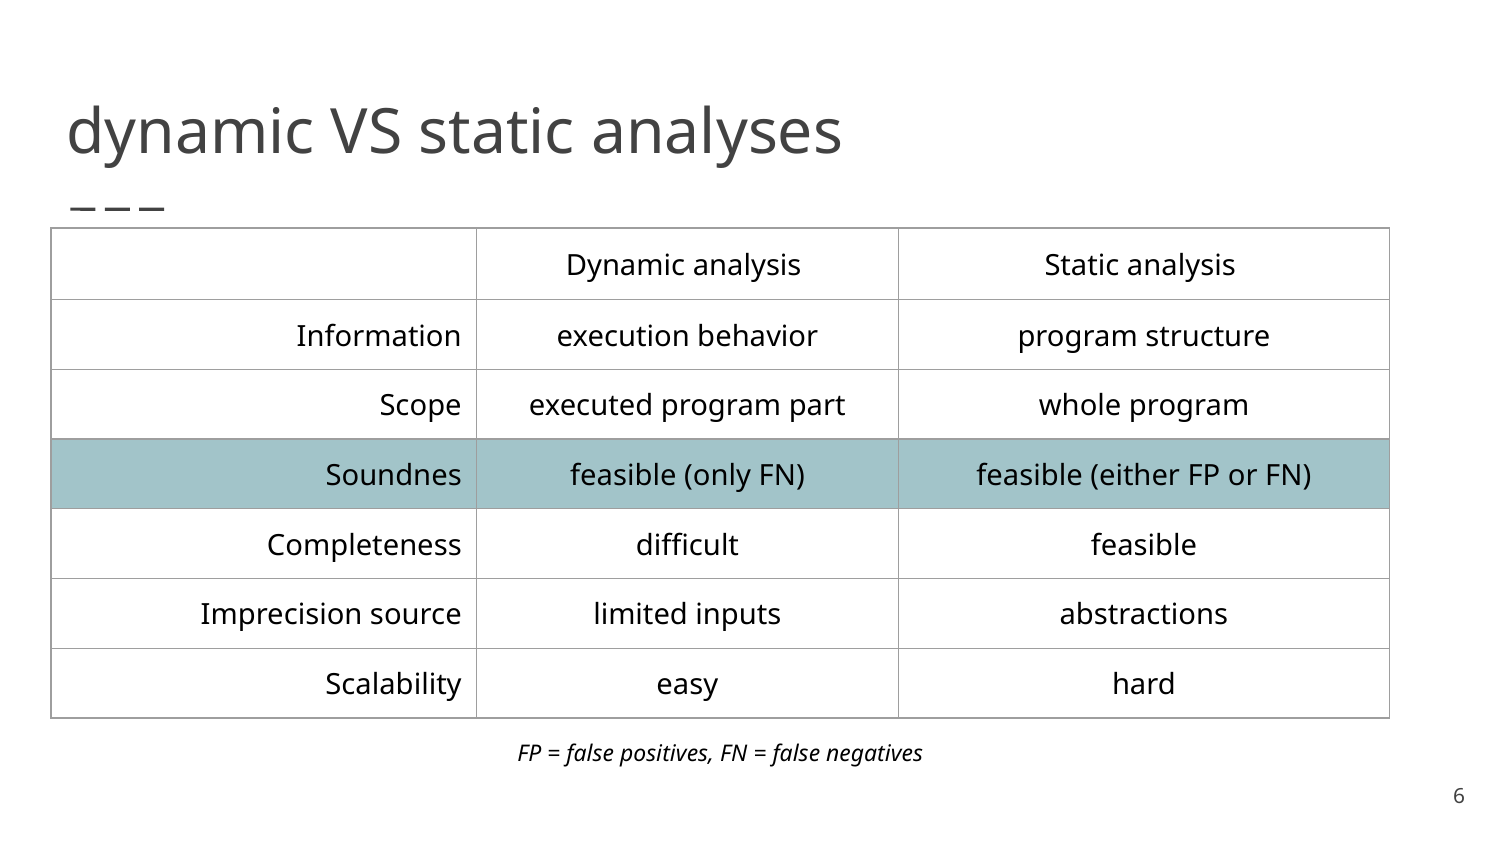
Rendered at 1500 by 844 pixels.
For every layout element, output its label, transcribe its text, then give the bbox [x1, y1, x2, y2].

title dynamic VS static analyses [51, 61, 1449, 182]
table_cell execution behavior [477, 300, 898, 369]
table_cell Completeness [52, 509, 476, 578]
slide_number <number> [1389, 764, 1480, 830]
table_cell Soundnes [52, 440, 476, 508]
table_cell executed program part [477, 370, 898, 438]
text_box FP = false positives, FN = false negatives [237, 716, 1204, 789]
table_cell Scalability [52, 649, 476, 717]
table_header [52, 229, 476, 299]
table_cell difficult [477, 509, 898, 578]
table_cell Scope [52, 370, 476, 438]
table_cell abstractions [899, 579, 1389, 648]
table_cell whole program [899, 370, 1389, 438]
table_header Dynamic analysis [477, 229, 898, 299]
table_cell limited inputs [477, 579, 898, 648]
table_cell feasible (only FN) [477, 440, 898, 508]
table_cell Information [52, 300, 476, 369]
table_cell hard [899, 649, 1389, 717]
table_cell feasible [899, 509, 1389, 578]
table_header Static analysis [899, 229, 1389, 299]
table_cell feasible (either FP or FN) [899, 440, 1389, 508]
table_cell easy [477, 649, 898, 716]
table_cell program structure [899, 300, 1389, 369]
table_cell Imprecision source [52, 579, 476, 648]
